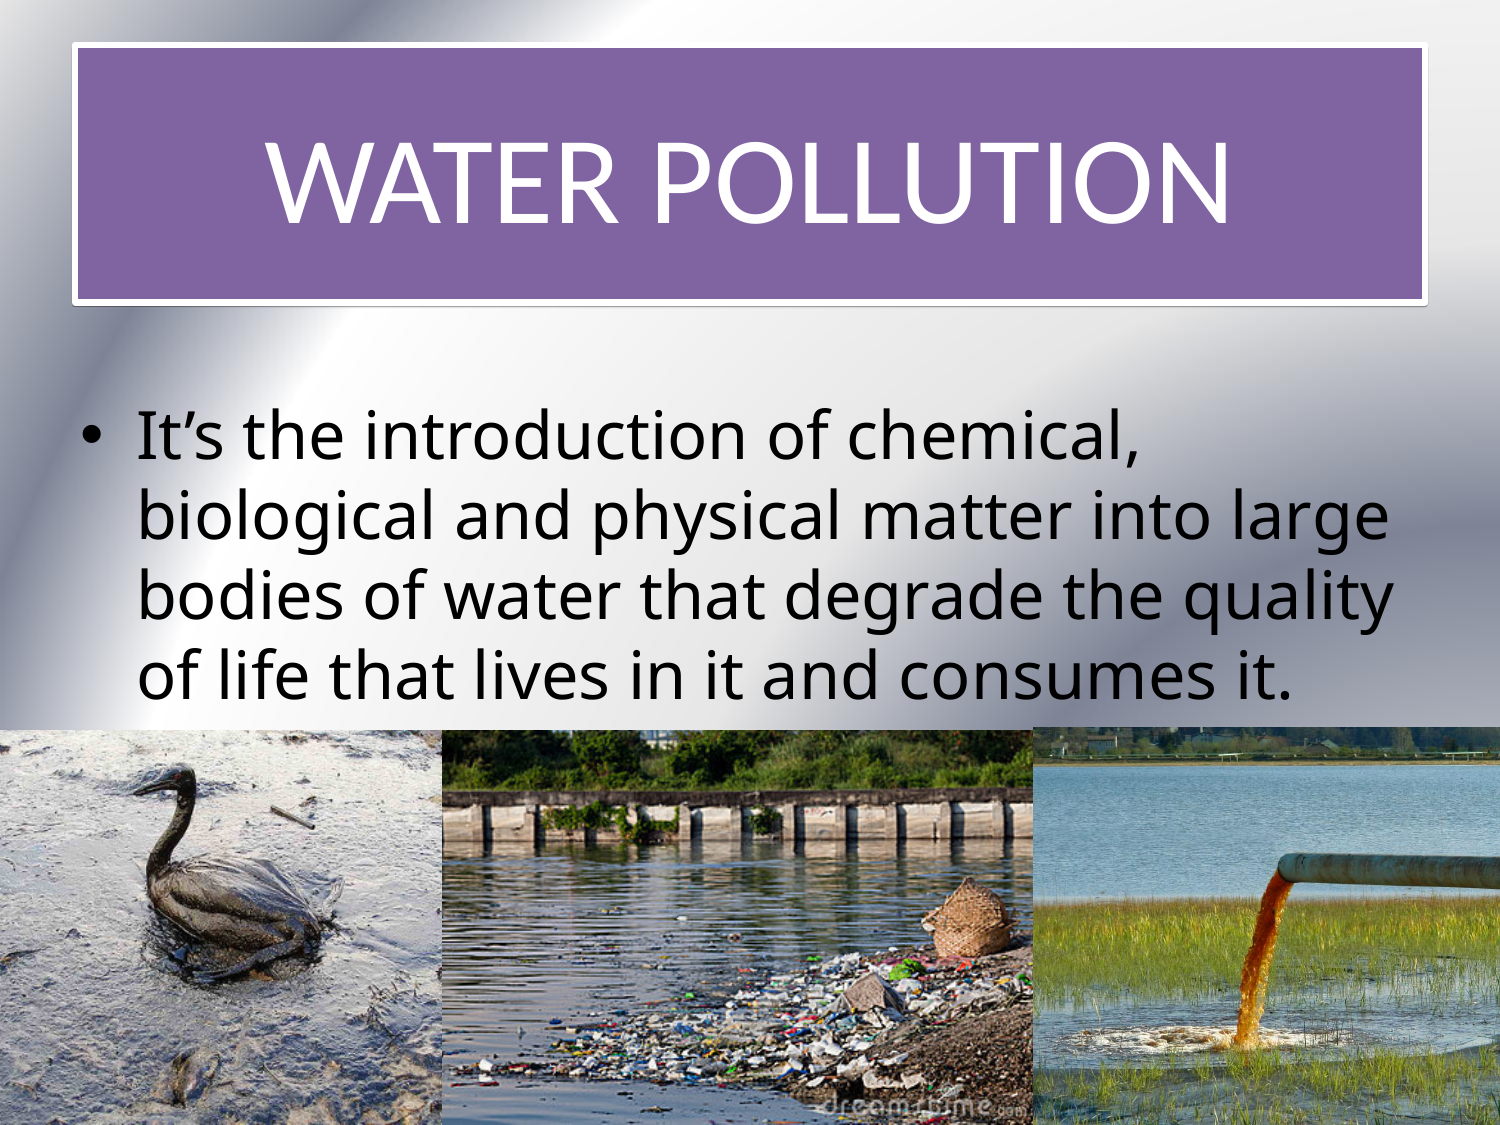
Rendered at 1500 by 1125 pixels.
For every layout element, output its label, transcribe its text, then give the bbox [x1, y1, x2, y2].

title WATER POLLUTION [75, 45, 1425, 303]
list It’s the introduction of chemical, biological and physical matter into large bodies of water that degrade the quality of life that lives in it and consumes it. [64, 385, 1415, 730]
picture [0, 0, 1500, 1125]
